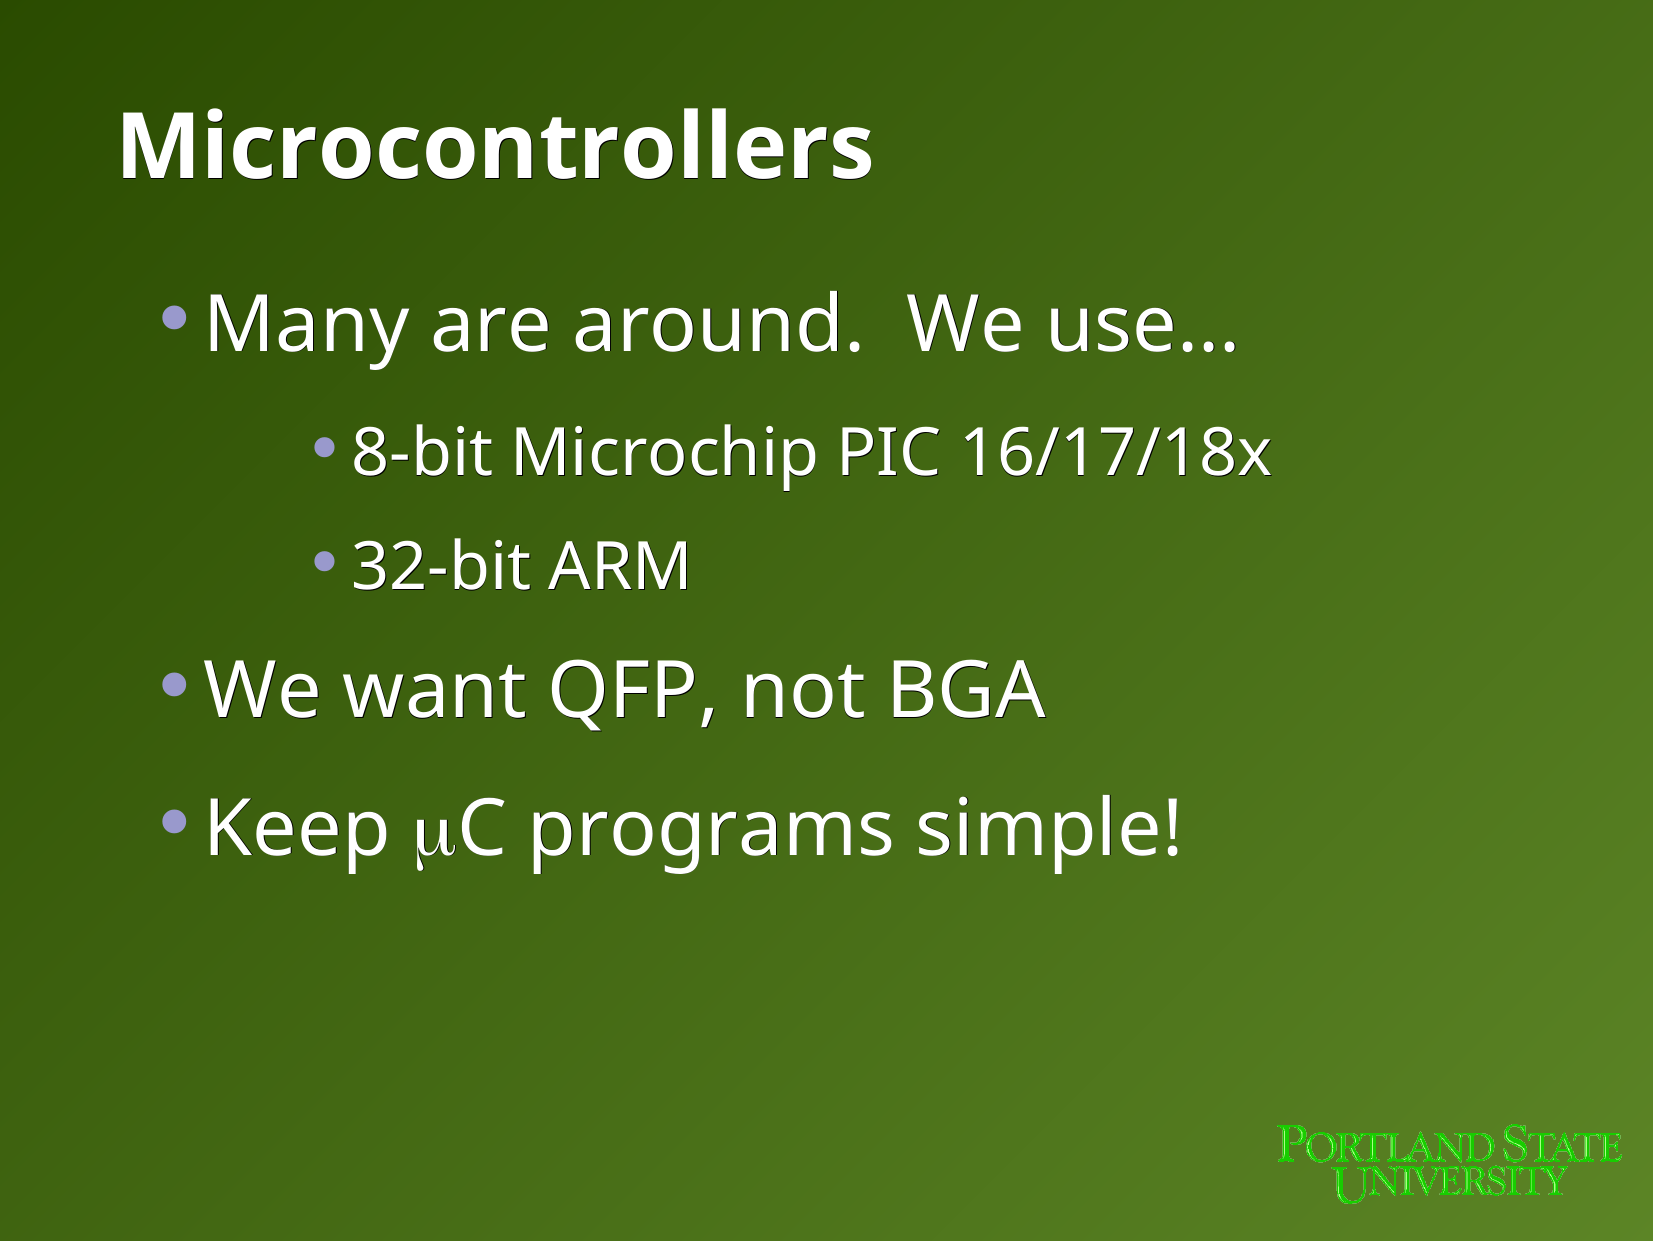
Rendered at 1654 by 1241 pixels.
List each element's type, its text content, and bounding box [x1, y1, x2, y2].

title Microcontrollers [115, 86, 1527, 200]
list Many are around. We use... 8-bit Microchip PIC 16/17/18x 32-bit ARM We want QFP, not BGA Keep C programs simple! [115, 266, 1527, 1049]
picture [1277, 1124, 1622, 1204]
